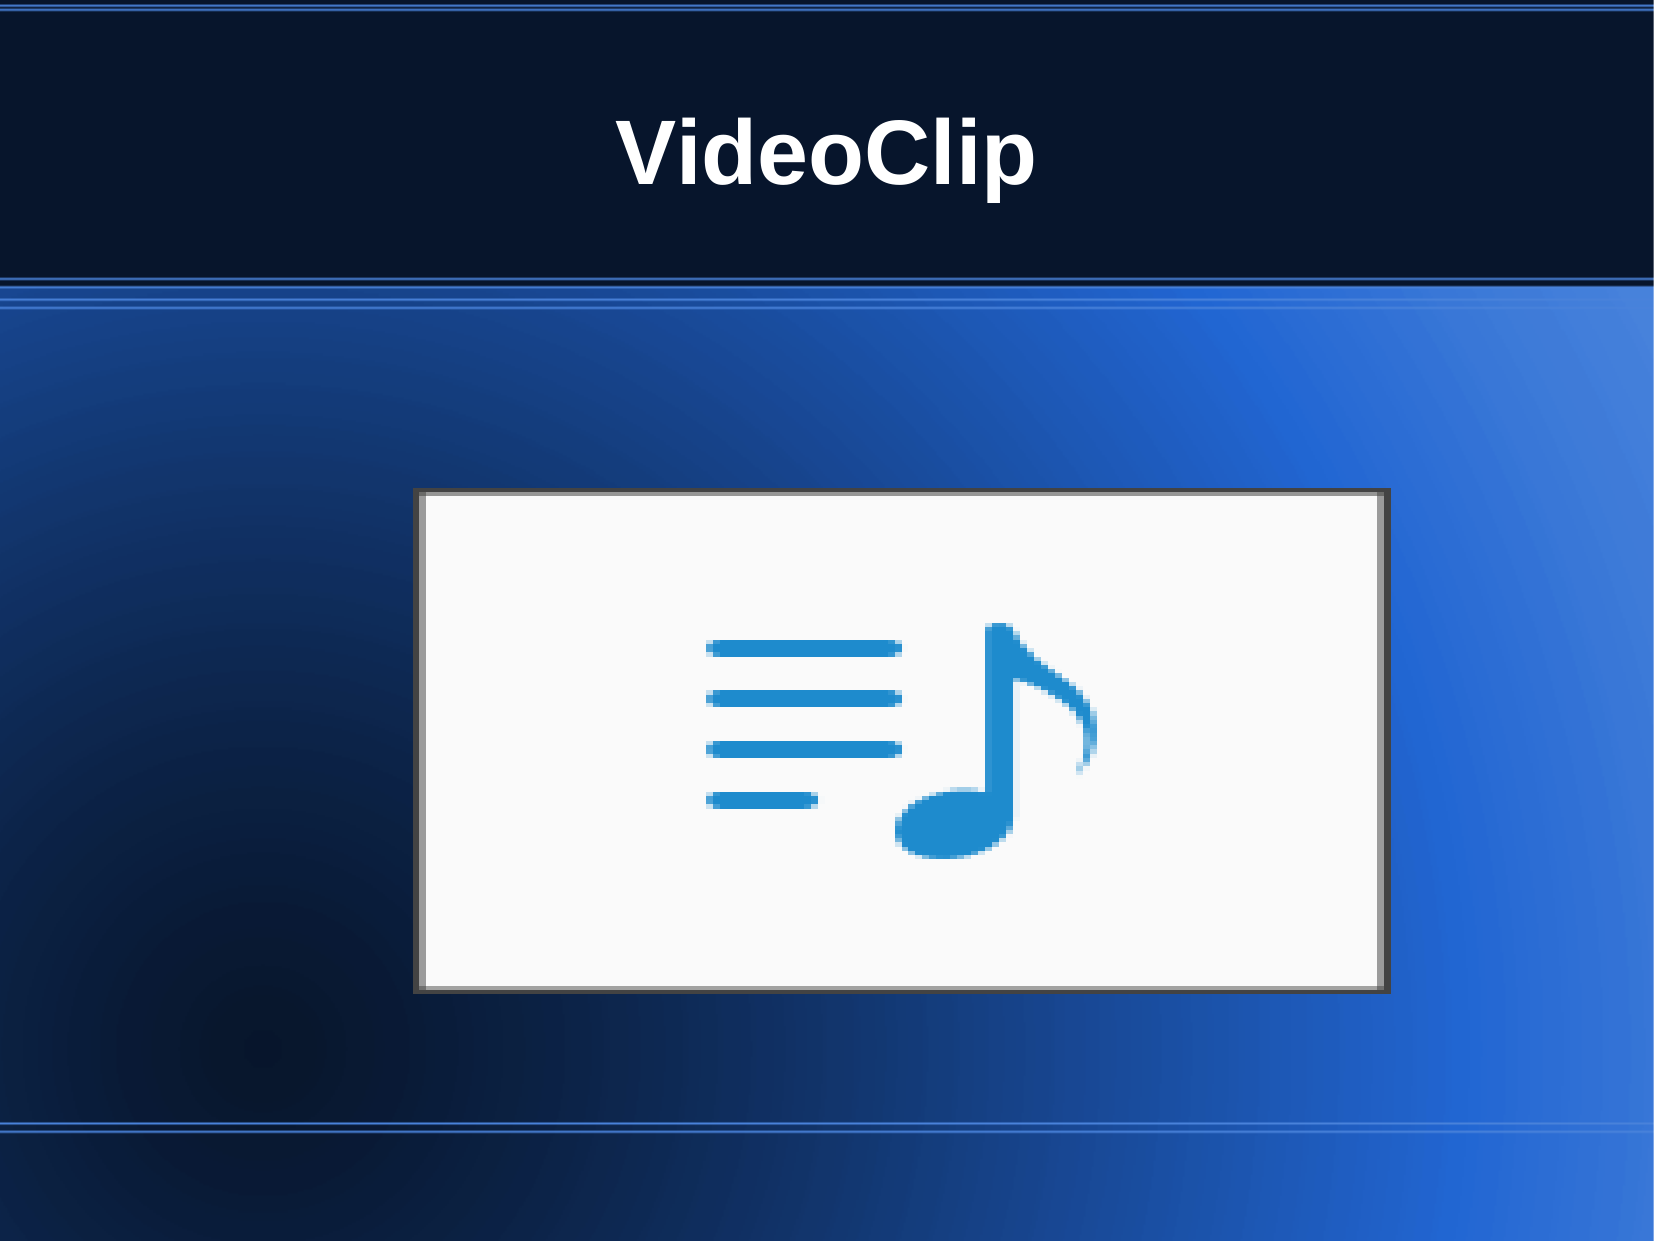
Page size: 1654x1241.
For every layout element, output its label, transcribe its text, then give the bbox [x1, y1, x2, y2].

picture [0, 0, 1654, 1241]
title VideoClip [82, 49, 1571, 257]
chart [82, 355, 1571, 1058]
